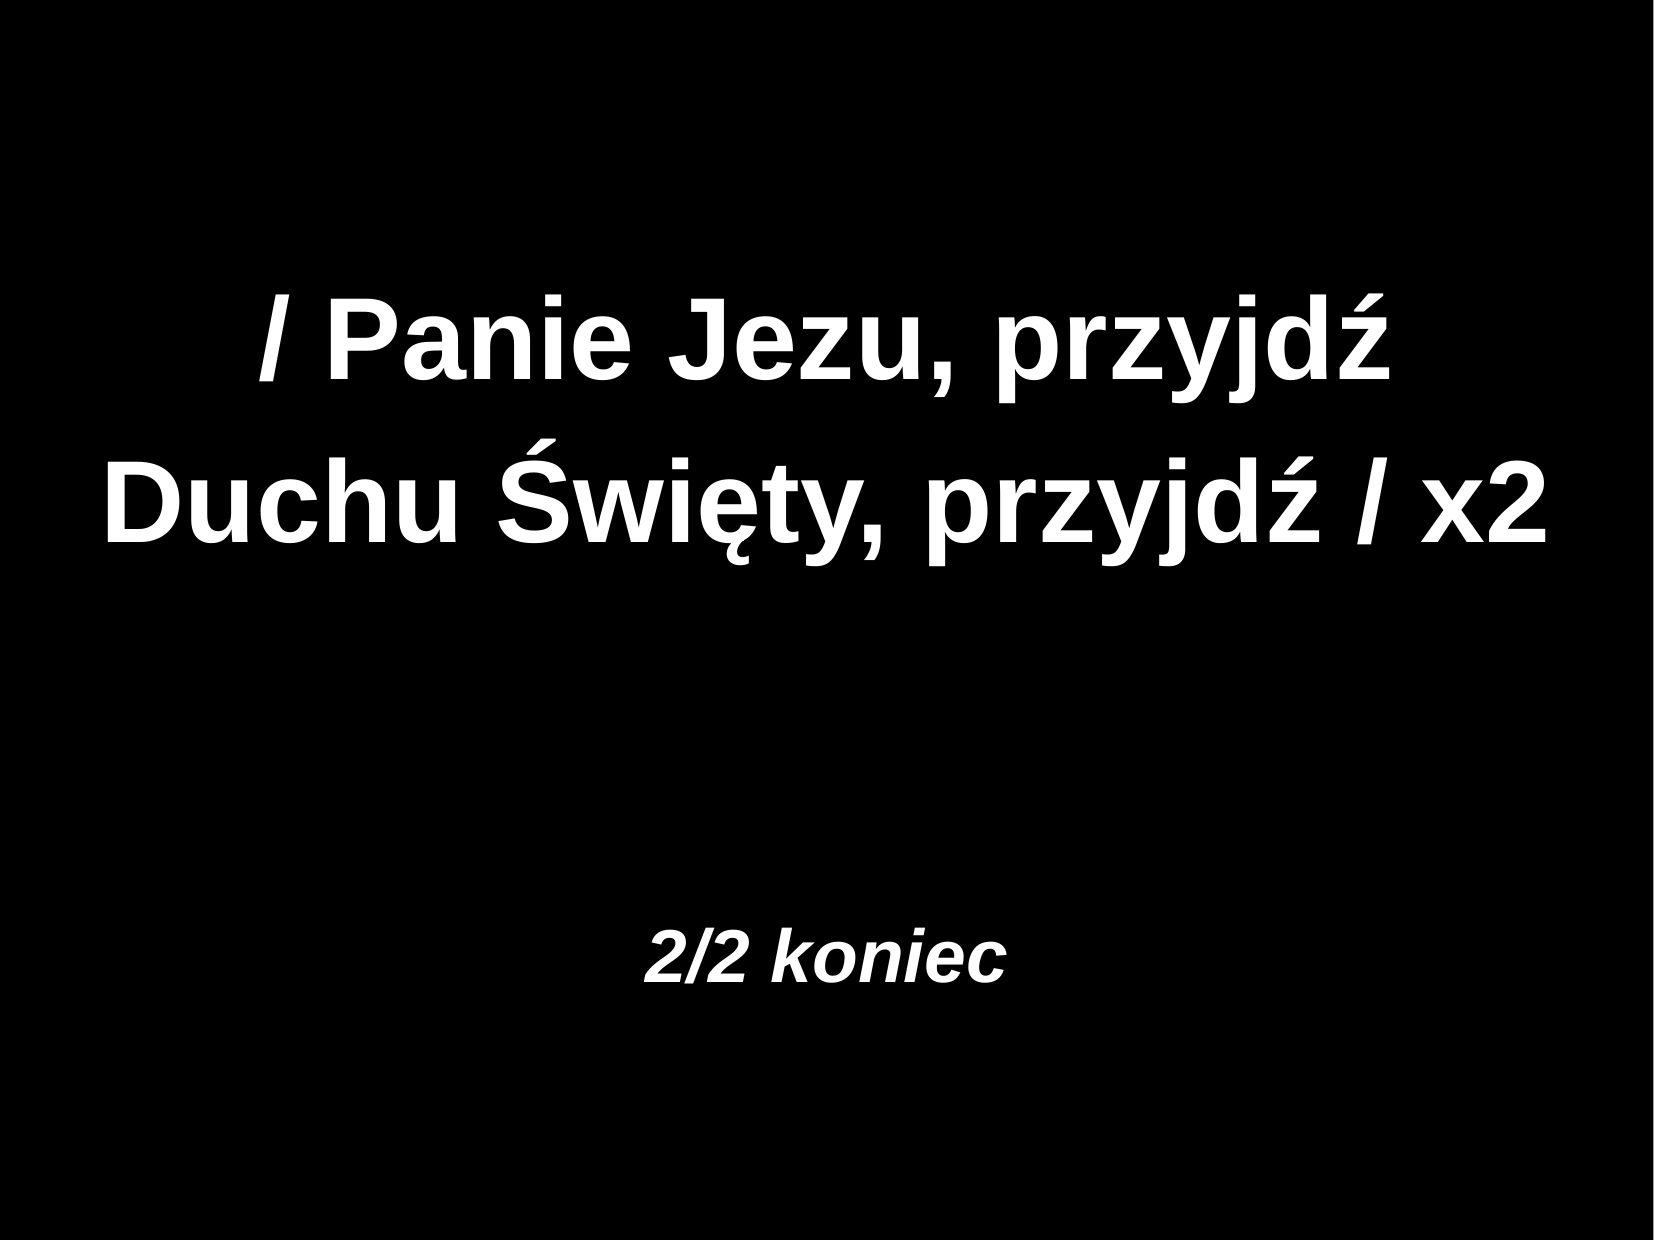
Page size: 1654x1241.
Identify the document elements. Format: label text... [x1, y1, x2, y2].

subtitle / Panie Jezu, przyjdź Duchu Święty, przyjdź / x2 2/2 koniec [0, 0, 1654, 1241]
